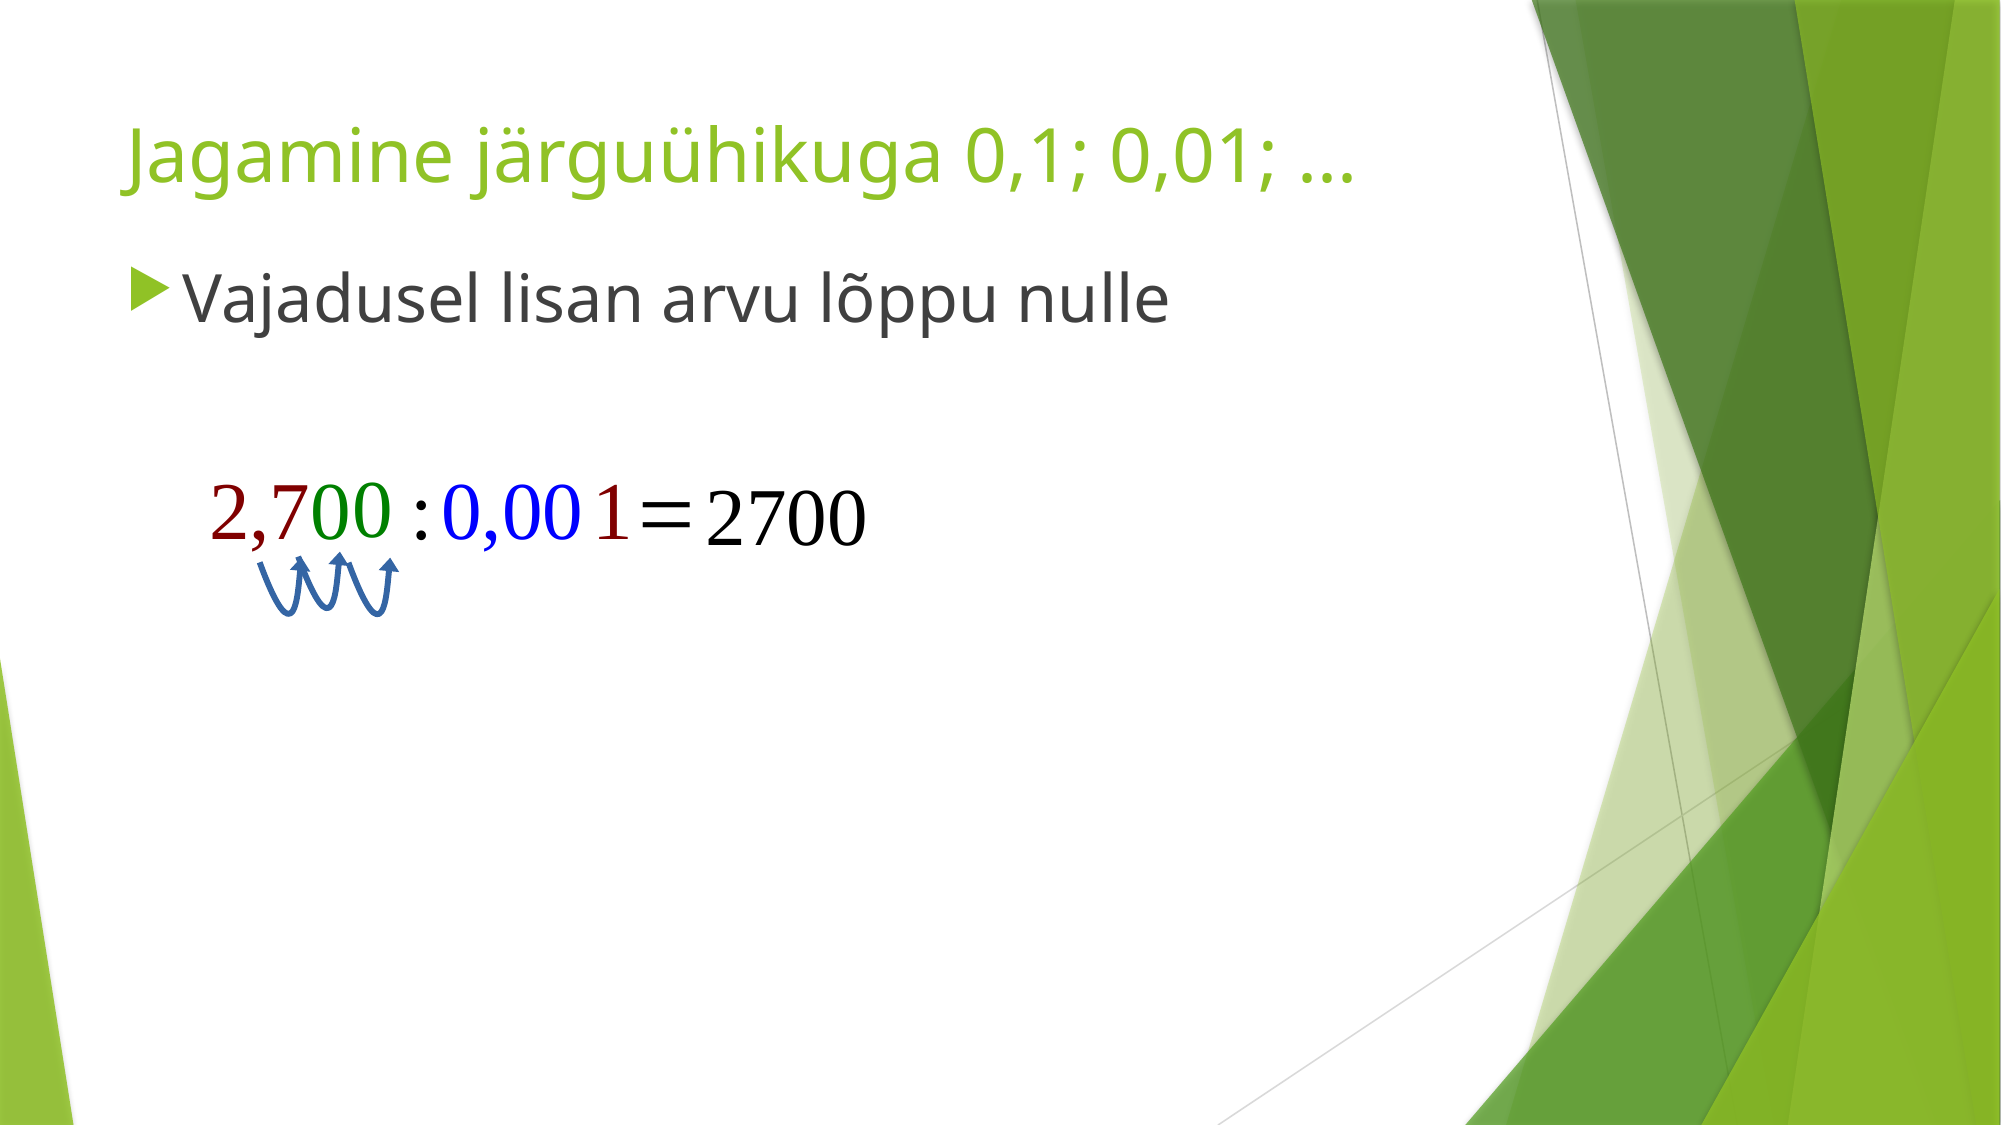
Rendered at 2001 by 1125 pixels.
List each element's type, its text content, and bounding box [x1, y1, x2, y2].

list Vajadusel lisan arvu lõppu nulle [111, 248, 1522, 885]
title Jagamine järguühikuga 0,1; 0,01; ... [111, 99, 1522, 248]
chart [200, 464, 878, 564]
